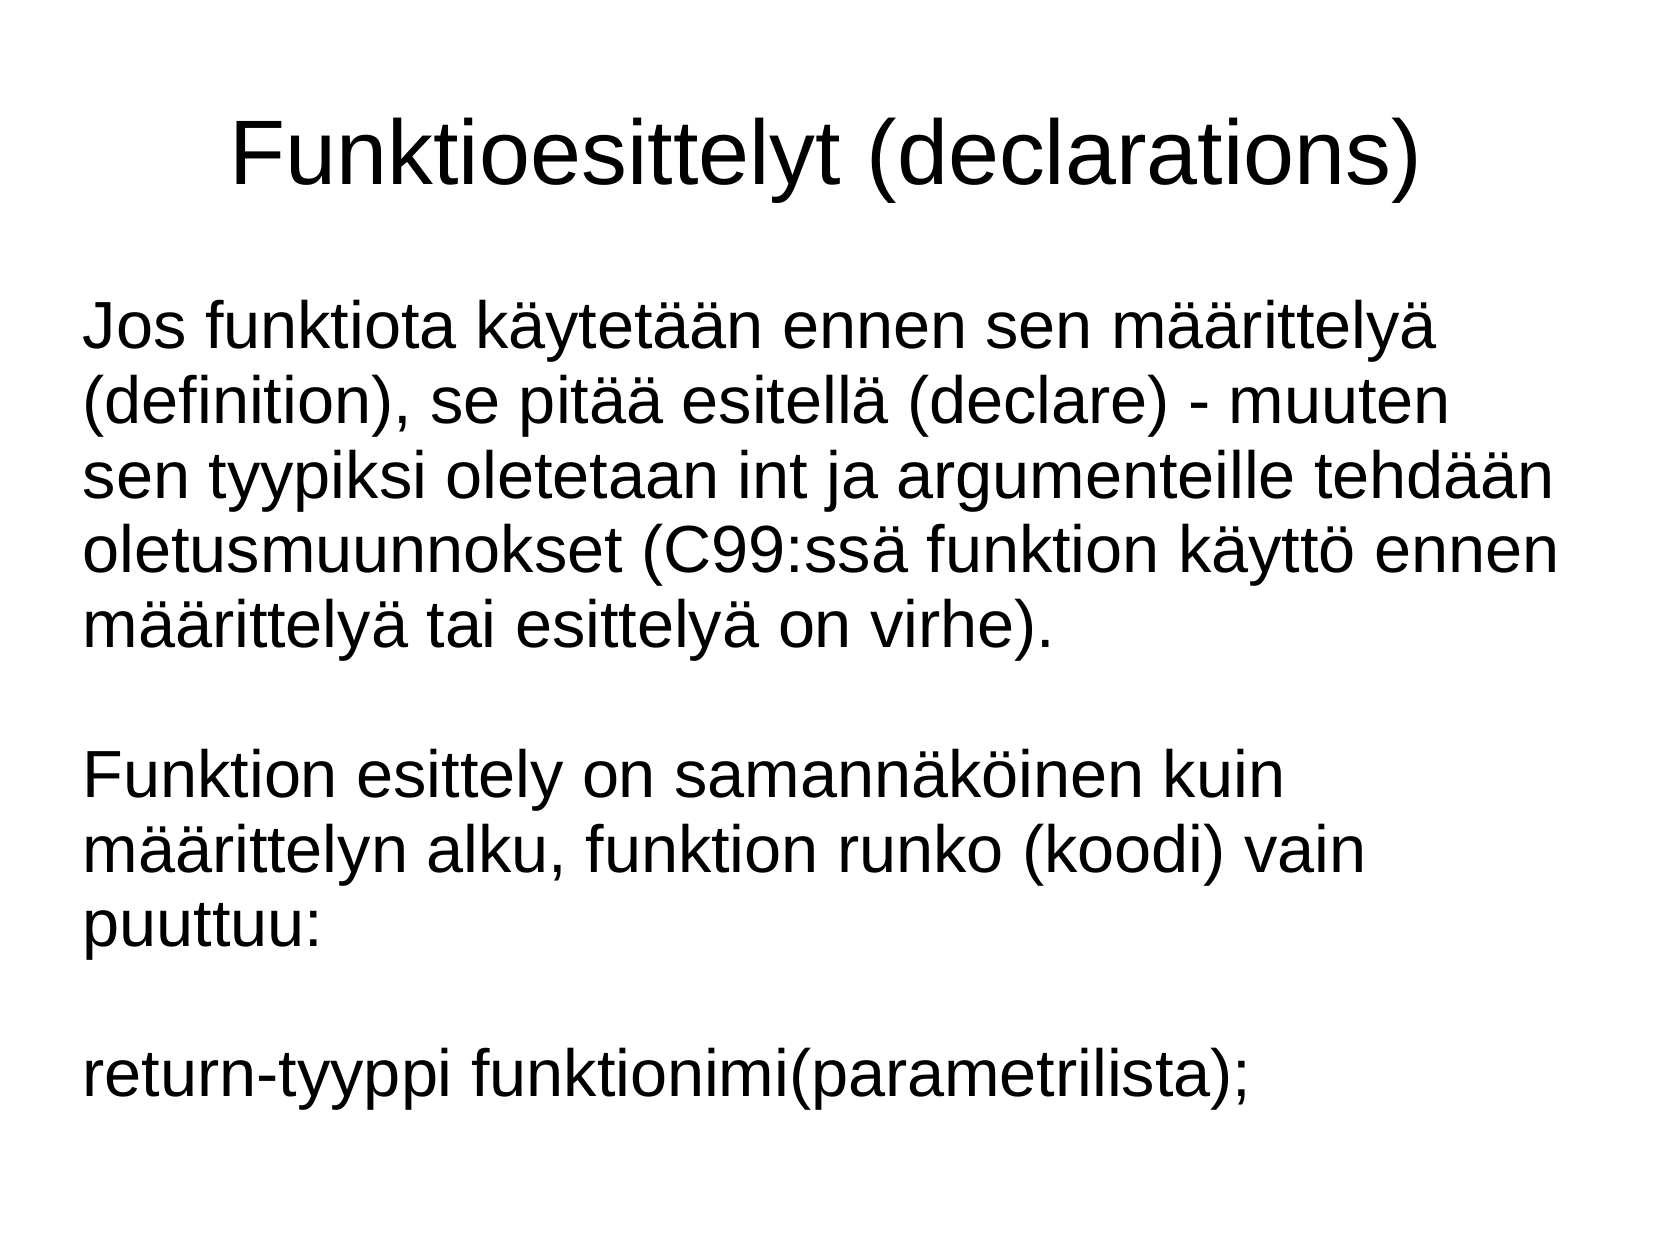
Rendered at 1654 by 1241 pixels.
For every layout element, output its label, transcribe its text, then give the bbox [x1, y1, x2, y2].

subtitle Jos funktiota käytetään ennen sen määrittelyä (definition), se pitää esitellä (declare) - muuten sen tyypiksi oletetaan int ja argumenteille tehdään oletusmuunnokset (C99:ssä funktion käyttö ennen määrittelyä tai esittelyä on virhe). Funktion esittely on samannäköinen kuin määrittelyn alku, funktion runko (koodi) vain puuttuu: return-tyyppi funktionimi(parametrilista); [82, 288, 1571, 1111]
title Funktioesittelyt (declarations) [82, 56, 1571, 250]
